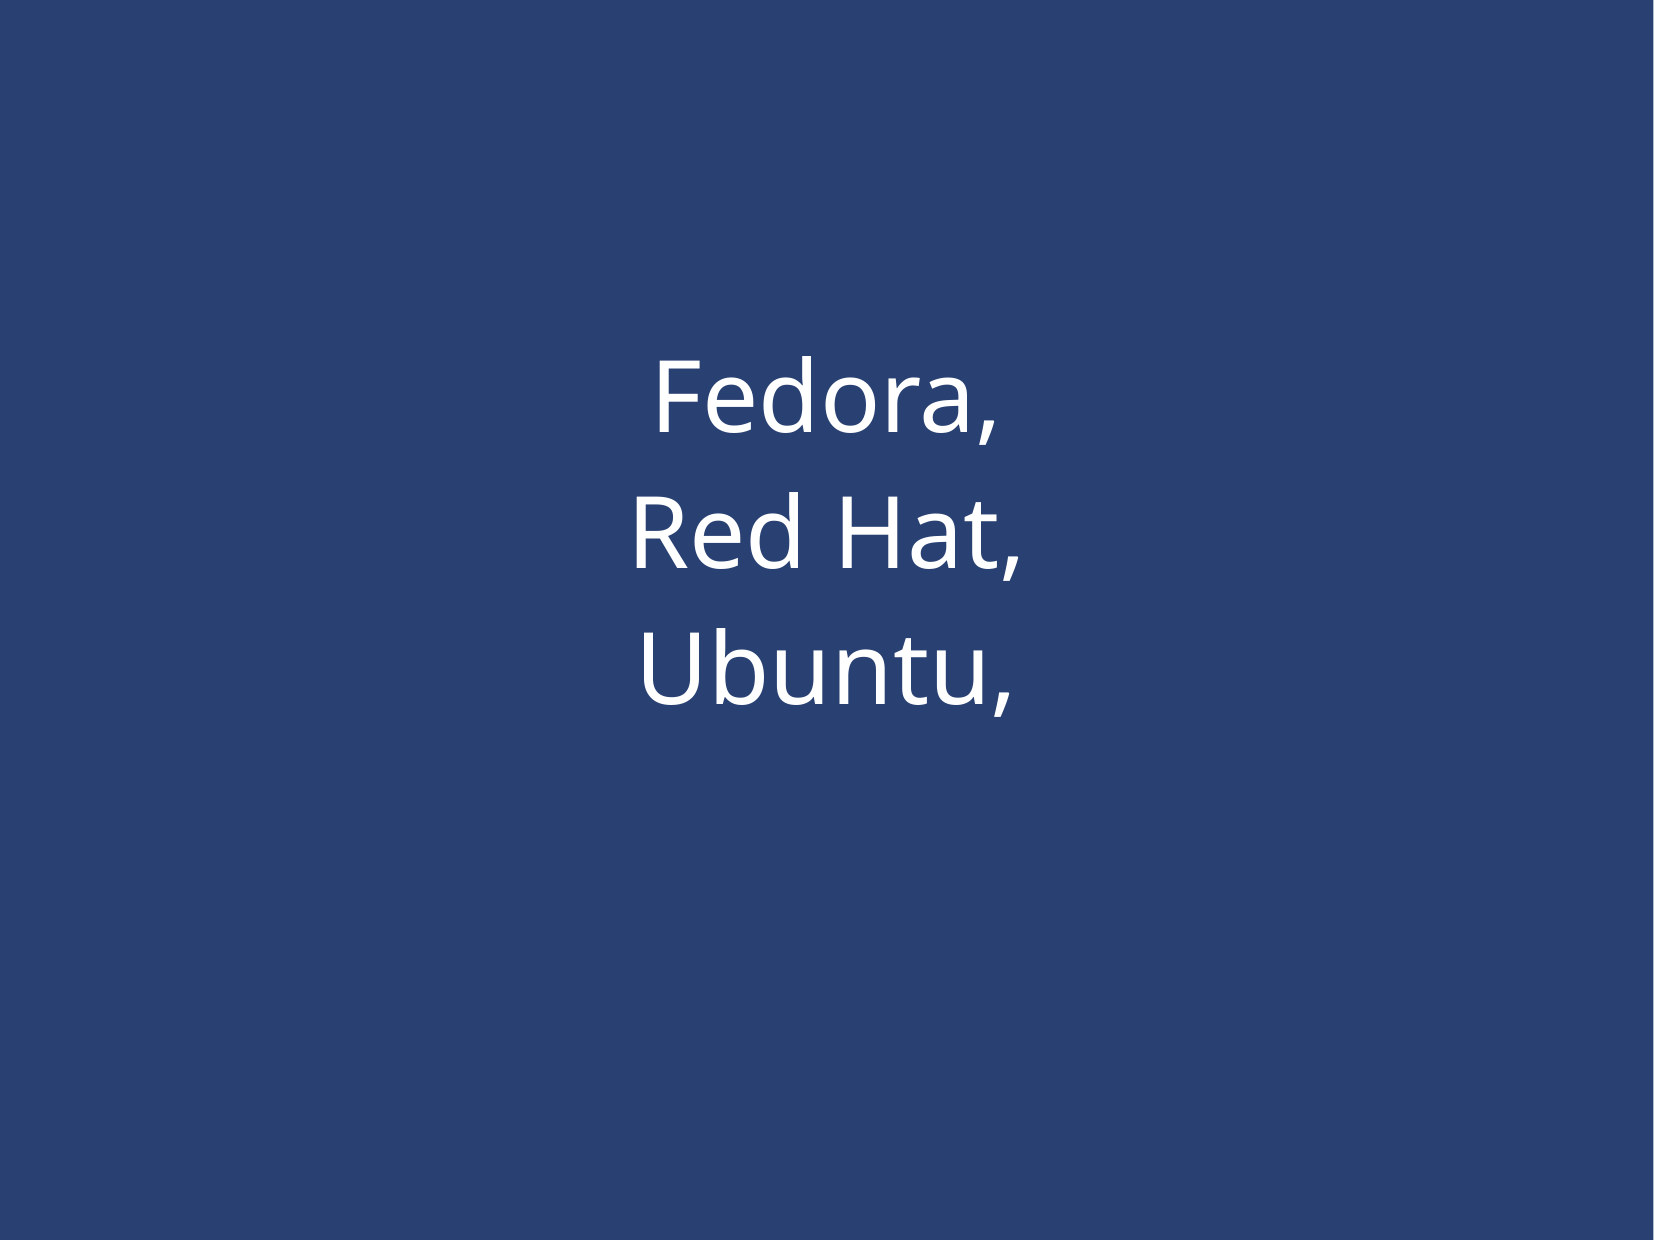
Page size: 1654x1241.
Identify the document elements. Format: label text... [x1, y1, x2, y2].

subtitle Fedora, Red Hat, Ubuntu, [82, 49, 1571, 1109]
